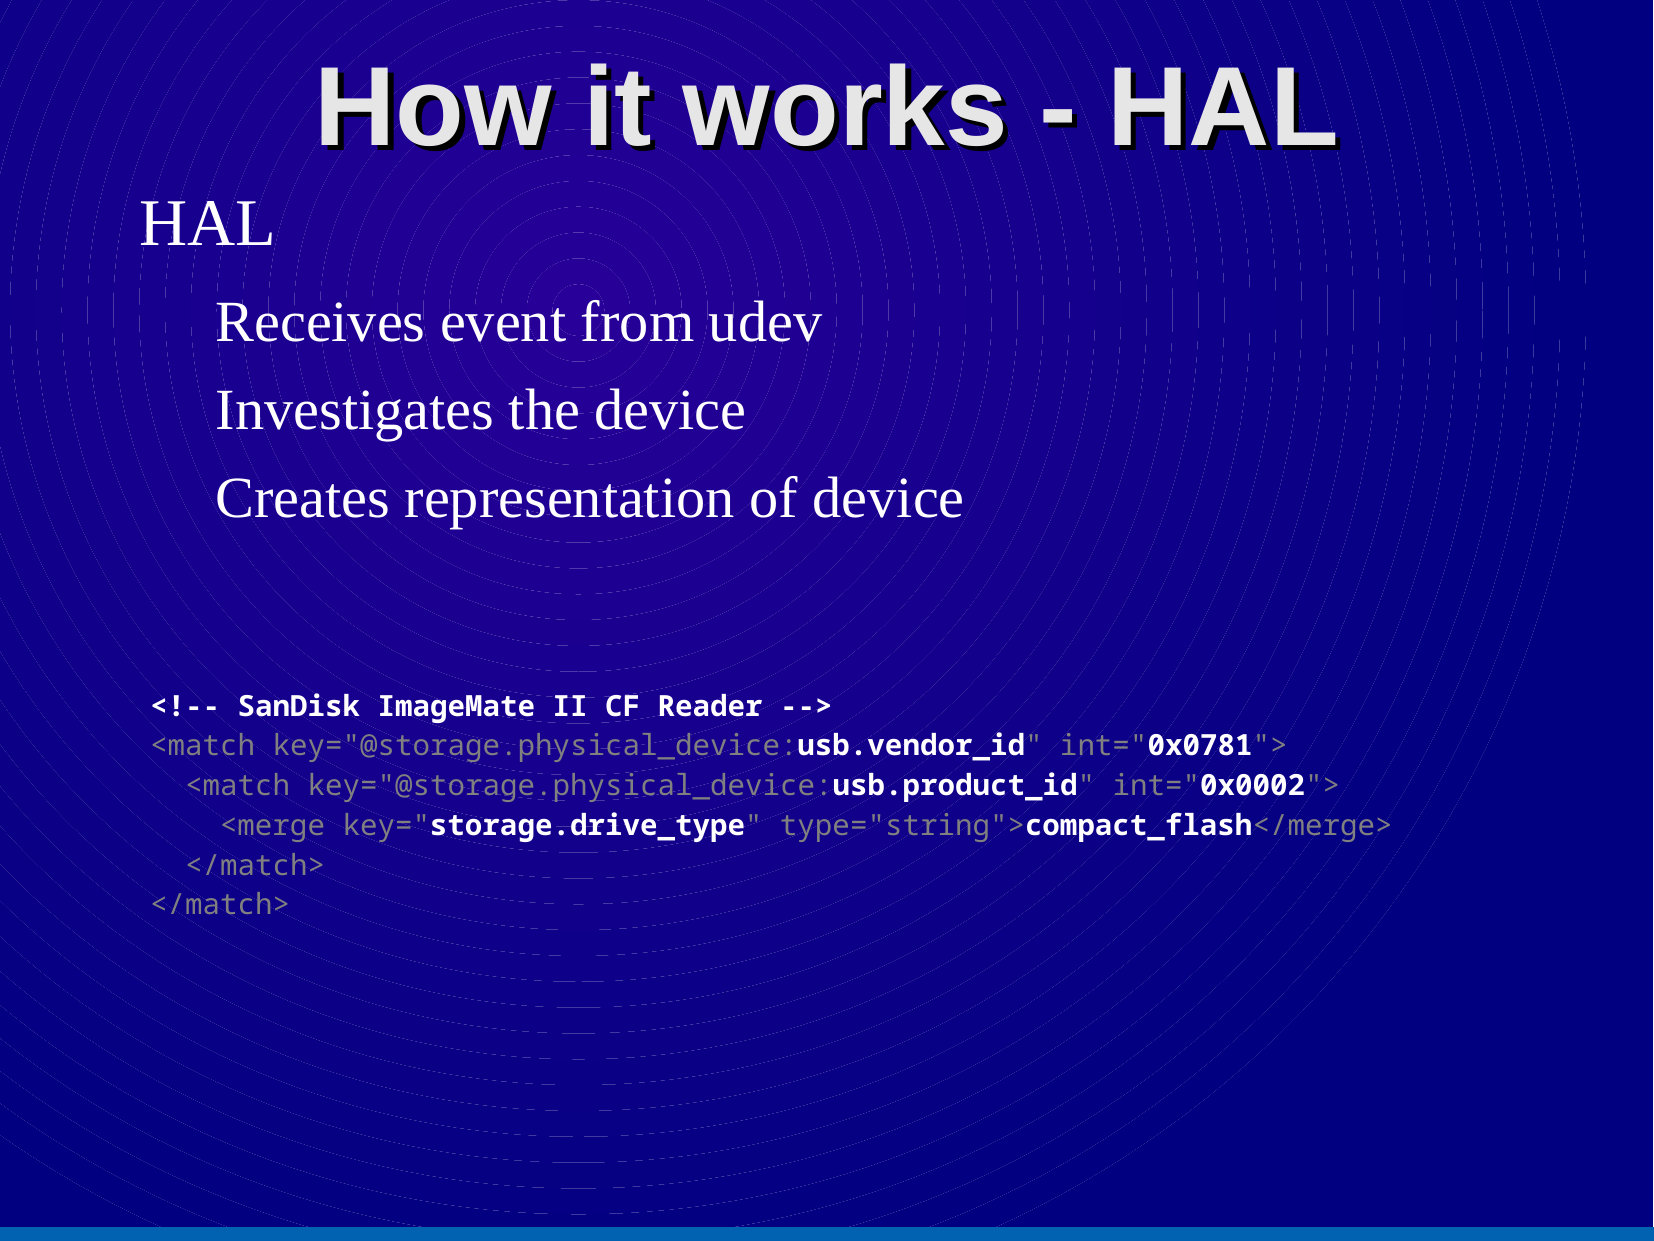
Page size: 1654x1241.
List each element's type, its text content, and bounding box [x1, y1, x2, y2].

list HAL Receives event from udev Investigates the device Creates representation of device [121, 185, 1533, 638]
title How it works - HAL [121, 2, 1533, 185]
text_box <!-- SanDisk ImageMate II CF Reader --> <match key="@storage.physical_device:usb.vendor_id" int="0x0781"> <match key="@storage.physical_device:usb.product_id" int="0x0002"> <merge key="storage.drive_type" type="string">compact_flash</merge> </match> </match> [150, 684, 1501, 941]
